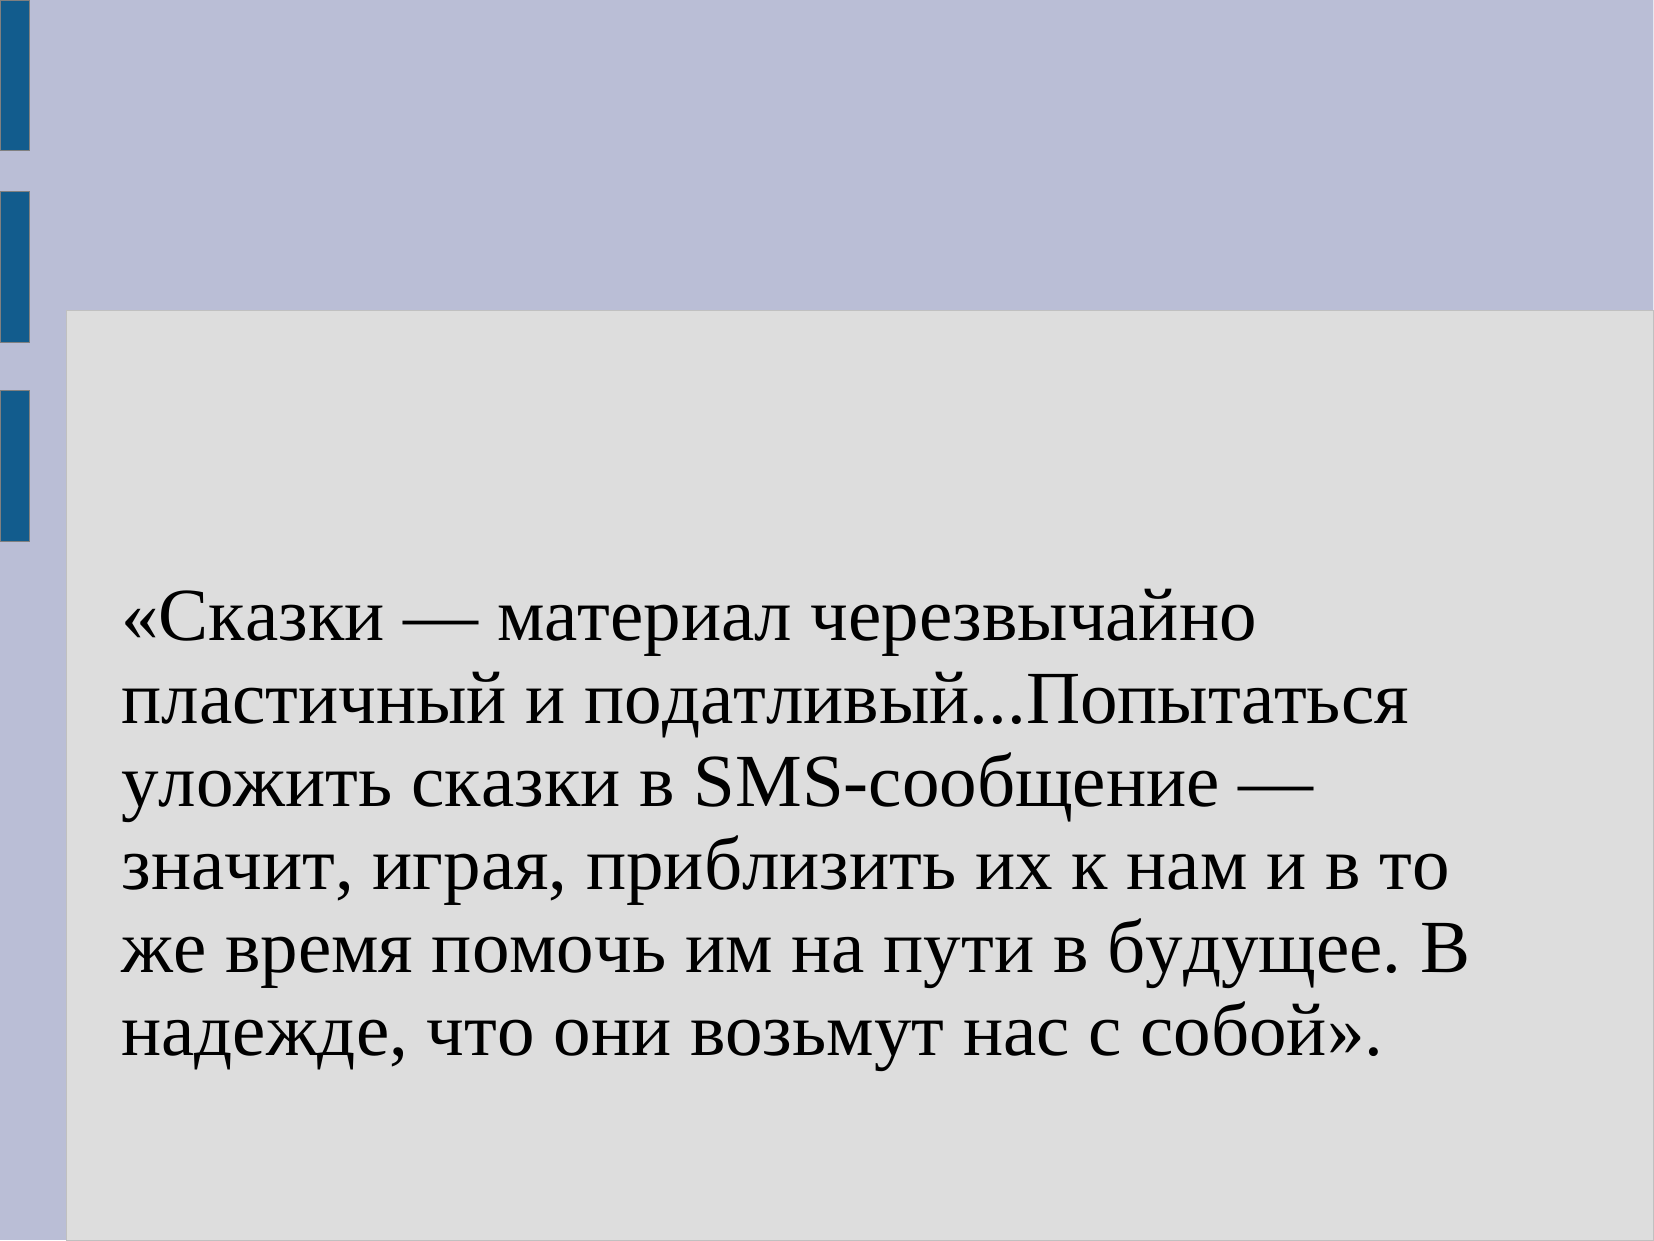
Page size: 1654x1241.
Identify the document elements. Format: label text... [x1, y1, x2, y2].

text_box «Сказки — материал черезвычайно пластичный и податливый...Попытаться уложить сказки в SMS-сообщение — значит, играя, приблизить их к нам и в то же время помочь им на пути в будущее. В надежде, что они возьмут нас с собой». [121, 574, 1524, 1121]
